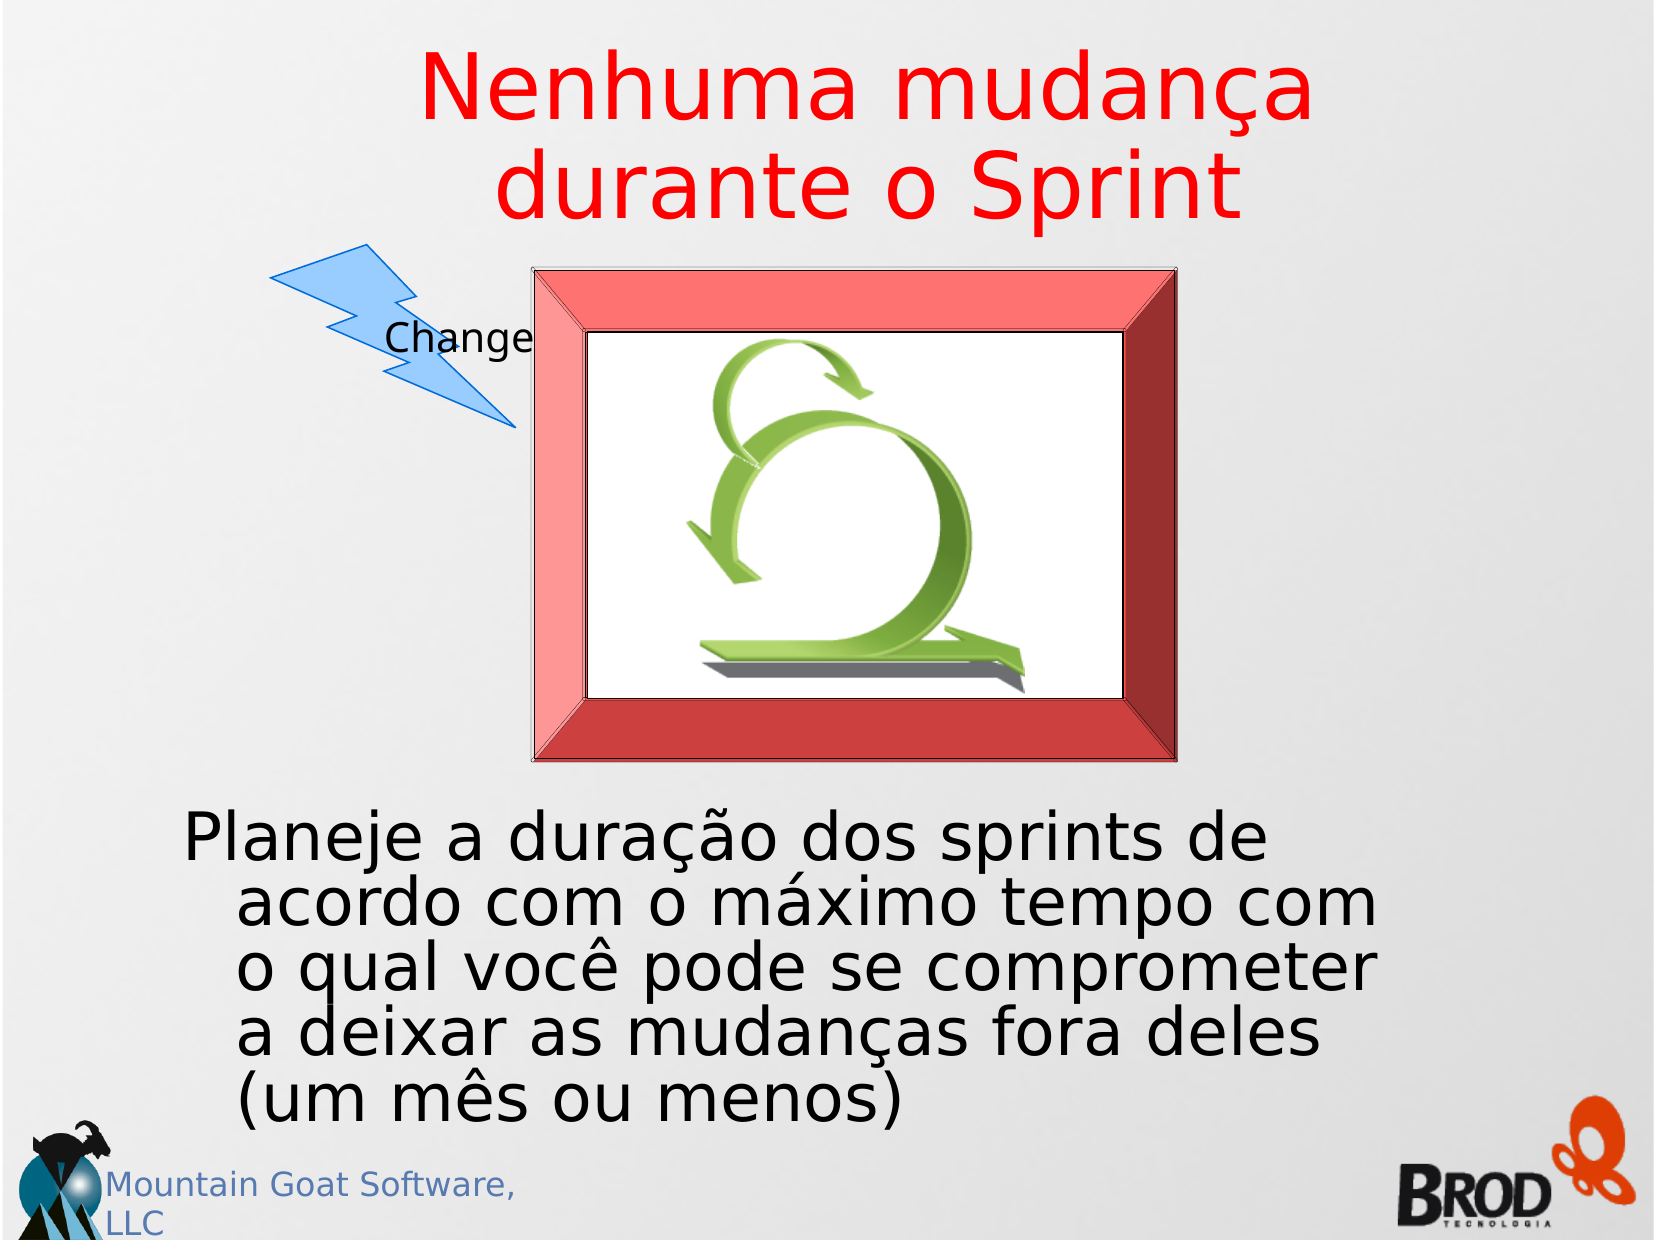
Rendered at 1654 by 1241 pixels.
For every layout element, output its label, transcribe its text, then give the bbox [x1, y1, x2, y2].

picture [2, 0, 1654, 1241]
list Planeje a duração dos sprints de acordo com o máximo tempo com o qual você pode se comprometer a deixar as mudanças fora deles (um mês ou menos) [150, 800, 1426, 1155]
text_box [587, 331, 1123, 699]
title Nenhuma mudança durante o Sprint [230, 28, 1506, 251]
text_box Change [270, 244, 516, 428]
